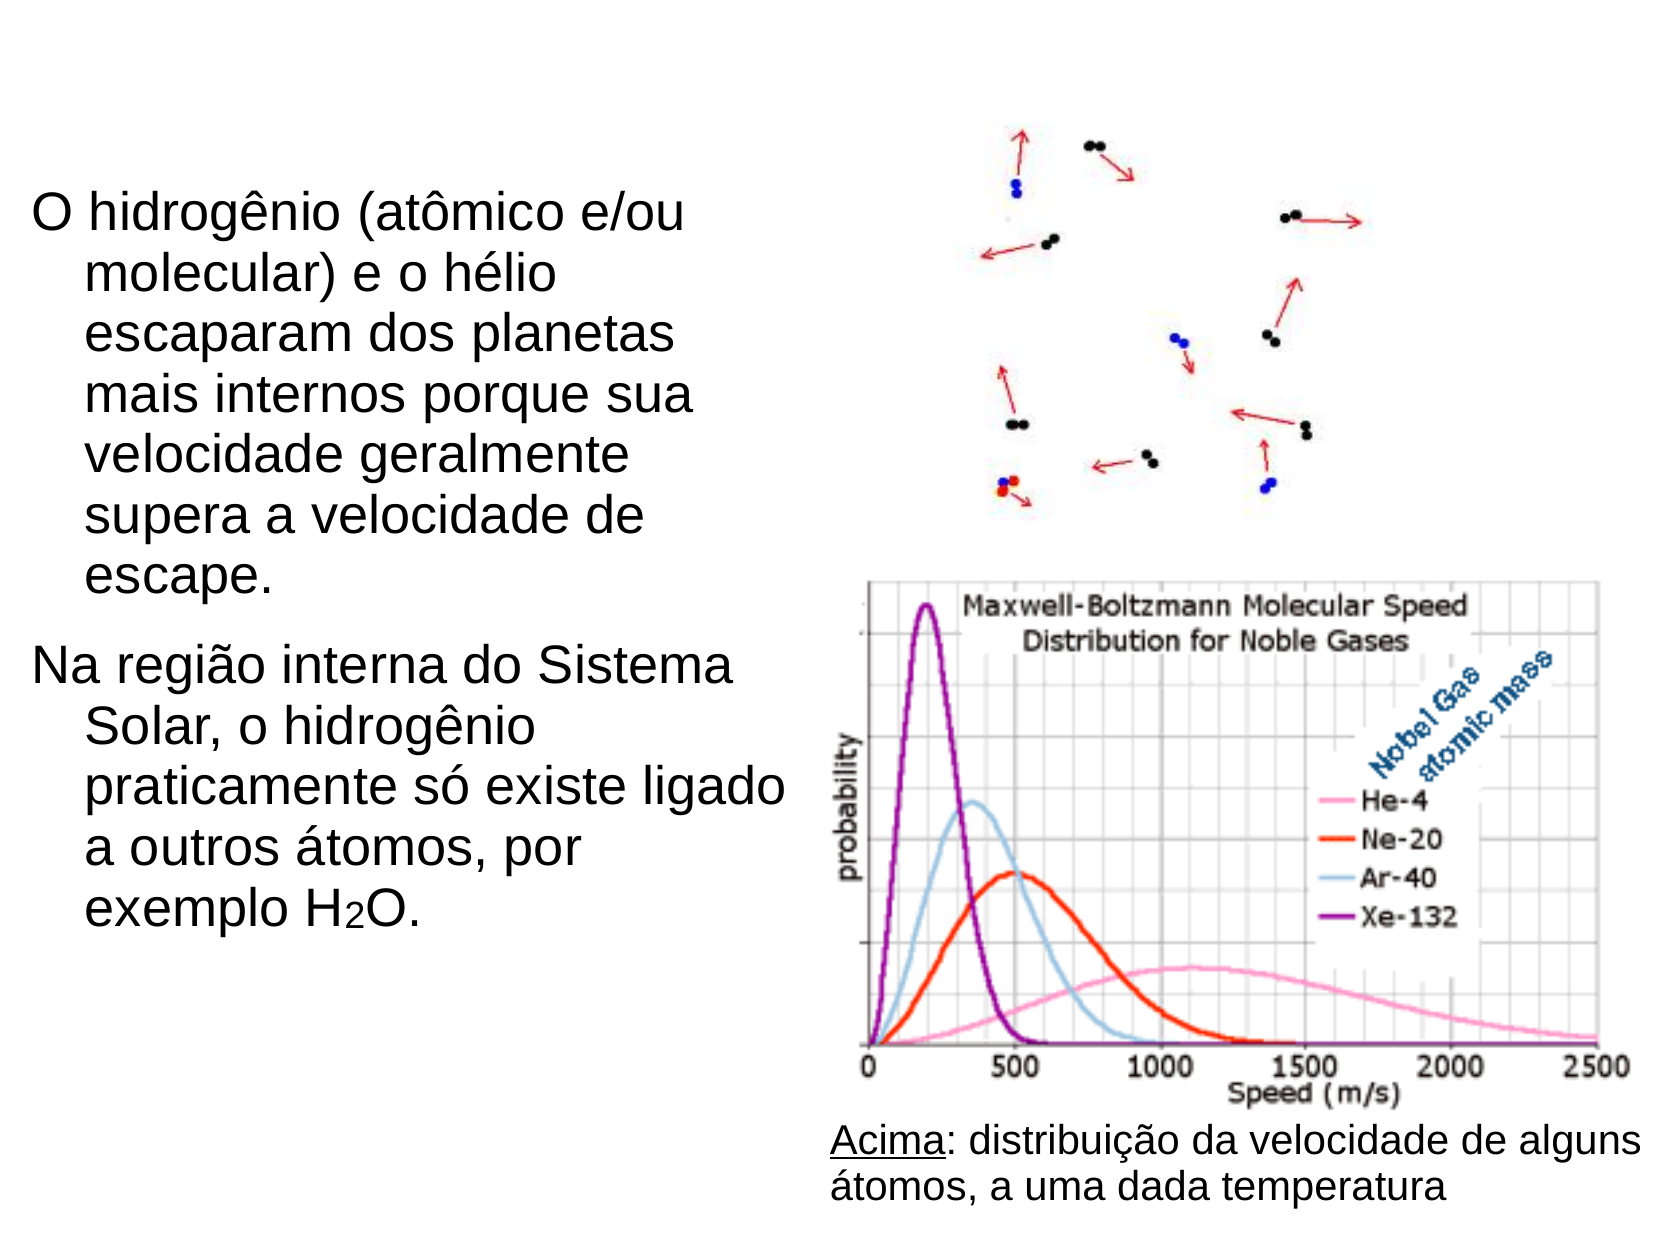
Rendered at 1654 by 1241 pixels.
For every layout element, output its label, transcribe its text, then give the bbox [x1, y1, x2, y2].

text_box Acima: distribuição da velocidade de alguns átomos, a uma dada temperatura [814, 1109, 1654, 1228]
list O hidrogênio (atômico e/ou molecular) e o hélio escaparam dos planetas mais internos porque sua velocidade geralmente supera a velocidade de escape. Na região interna do Sistema Solar, o hidrogênio praticamente só existe ligado a outros átomos, por exemplo H2O. [13, 181, 802, 1045]
picture [828, 94, 1636, 1109]
